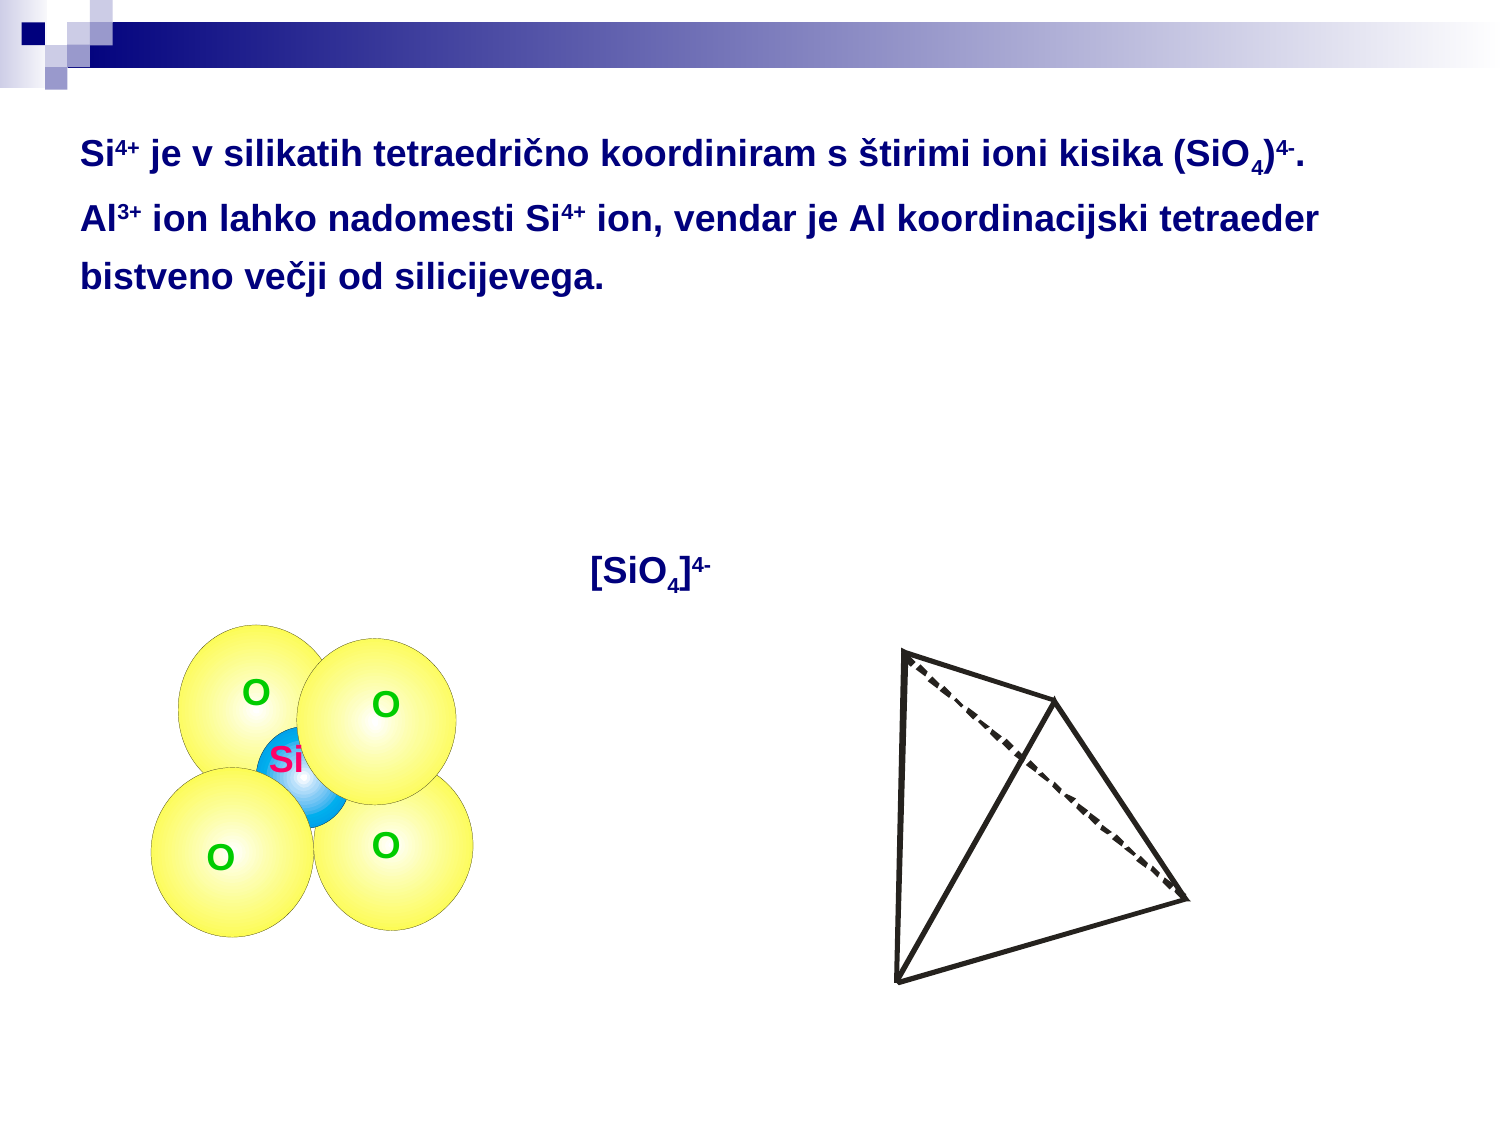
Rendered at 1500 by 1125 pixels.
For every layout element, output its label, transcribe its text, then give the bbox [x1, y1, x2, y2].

text_box O [356, 672, 416, 733]
chart [891, 645, 1194, 988]
text_box Si4+ je v silikatih tetraedrično koordiniram s štirimi ioni kisika (SiO4)4-. Al3+ ion lahko nadomesti Si4+ ion, vendar je Al koordinacijski tetraeder bistveno večji od silicijevega. [64, 106, 1346, 305]
chart [147, 621, 479, 942]
text_box [SiO4]4- [575, 538, 727, 606]
text_box Si [254, 727, 320, 789]
text_box O [227, 660, 286, 721]
text_box O [191, 825, 251, 887]
text_box O [356, 813, 416, 875]
